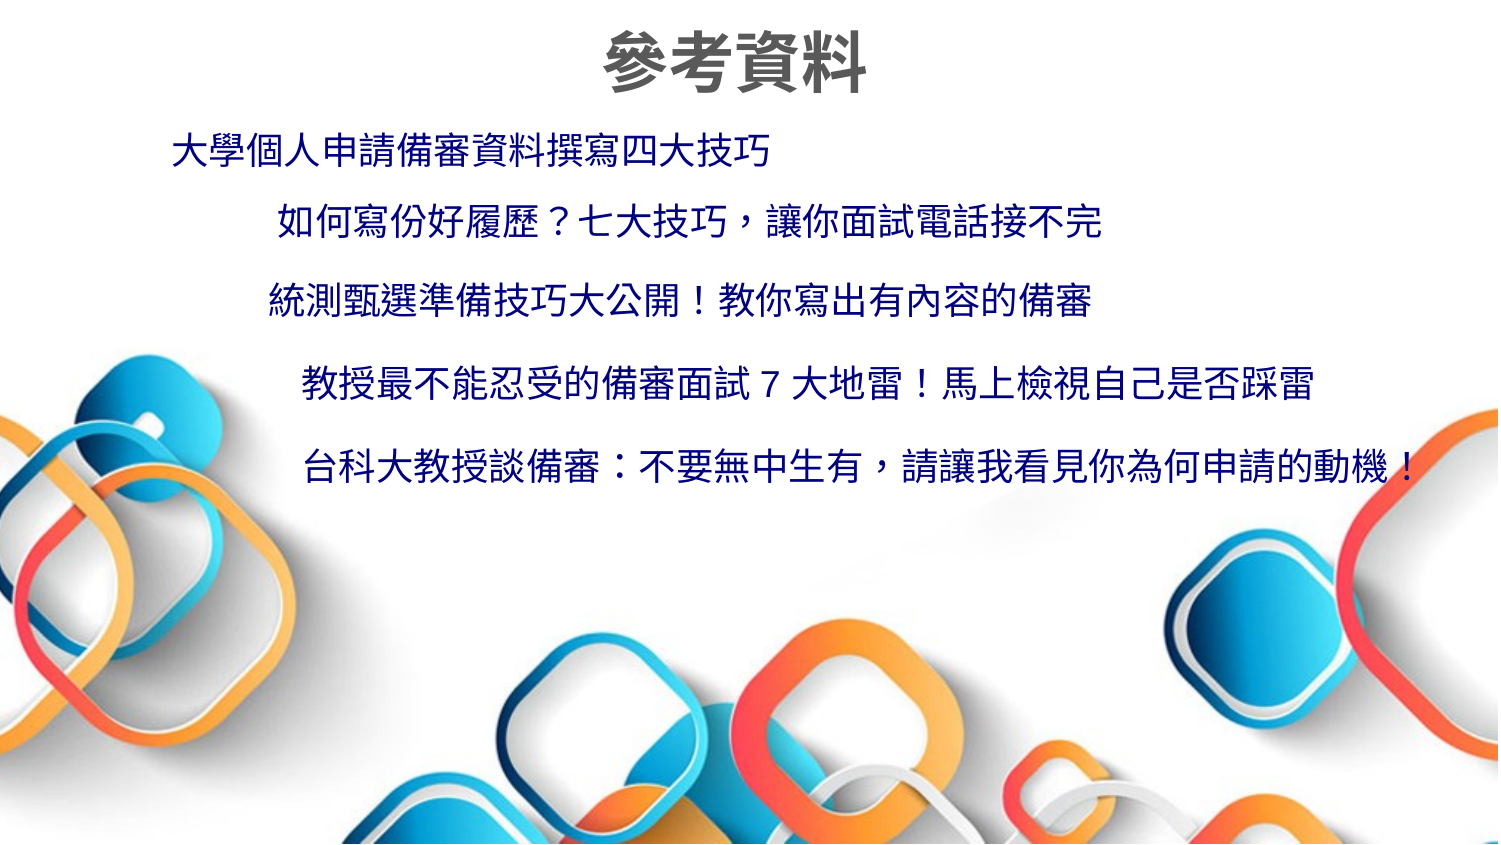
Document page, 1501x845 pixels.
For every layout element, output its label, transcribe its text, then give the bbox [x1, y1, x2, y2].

text_box 大學個人申請備審資料撰寫四大技巧 [171, 127, 1087, 182]
text_box 教授最不能忍受的備審面試 7 大地雷！馬上檢視自己是否踩雷 [301, 360, 1375, 415]
picture [0, 0, 1498, 844]
text_box 台科大教授談備審：不要無中生有，請讓我看見你為何申請的動機！ [301, 442, 1477, 497]
text_box 如何寫份好履歷？七大技巧，讓你面試電話接不完 [277, 198, 1210, 253]
text_box 統測甄選準備技巧大公開！教你寫出有內容的備審 [268, 277, 1224, 332]
text_box 參考資料 [277, 20, 1193, 101]
